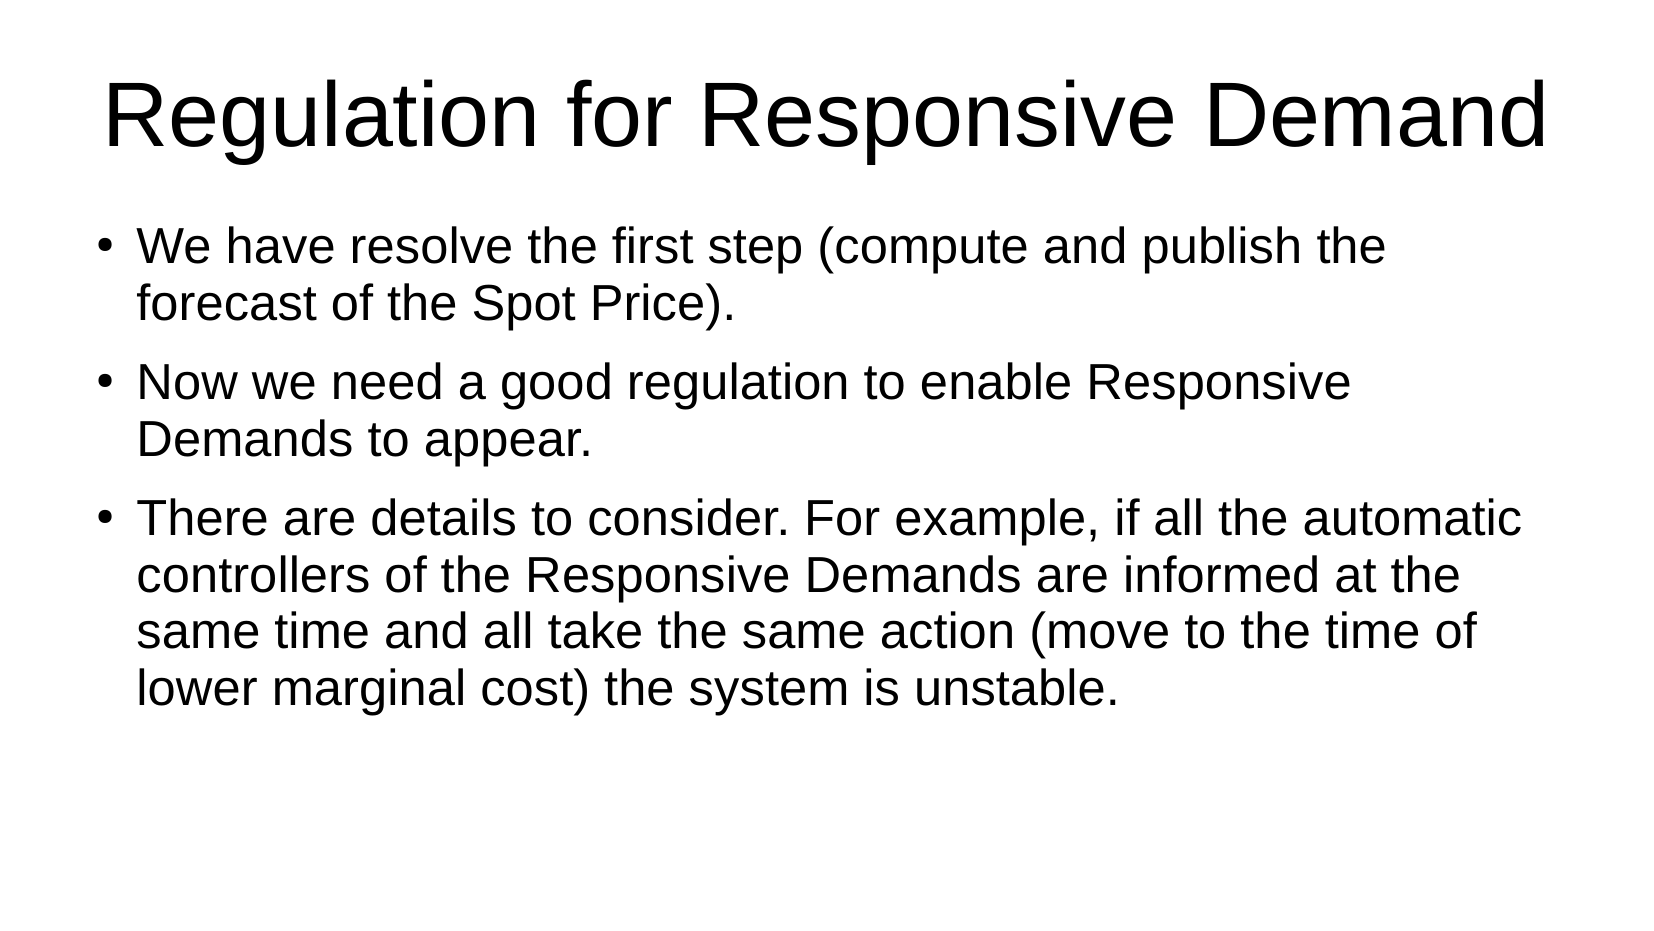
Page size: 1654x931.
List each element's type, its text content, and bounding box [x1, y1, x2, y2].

list We have resolve the first step (compute and publish the forecast of the Spot Price). Now we need a good regulation to enable Responsive Demands to appear. There are details to consider. For example, if all the automatic controllers of the Responsive Demands are informed at the same time and all take the same action (move to the time of lower marginal cost) the system is unstable. [82, 217, 1571, 758]
title Regulation for Responsive Demand [82, 37, 1571, 193]
